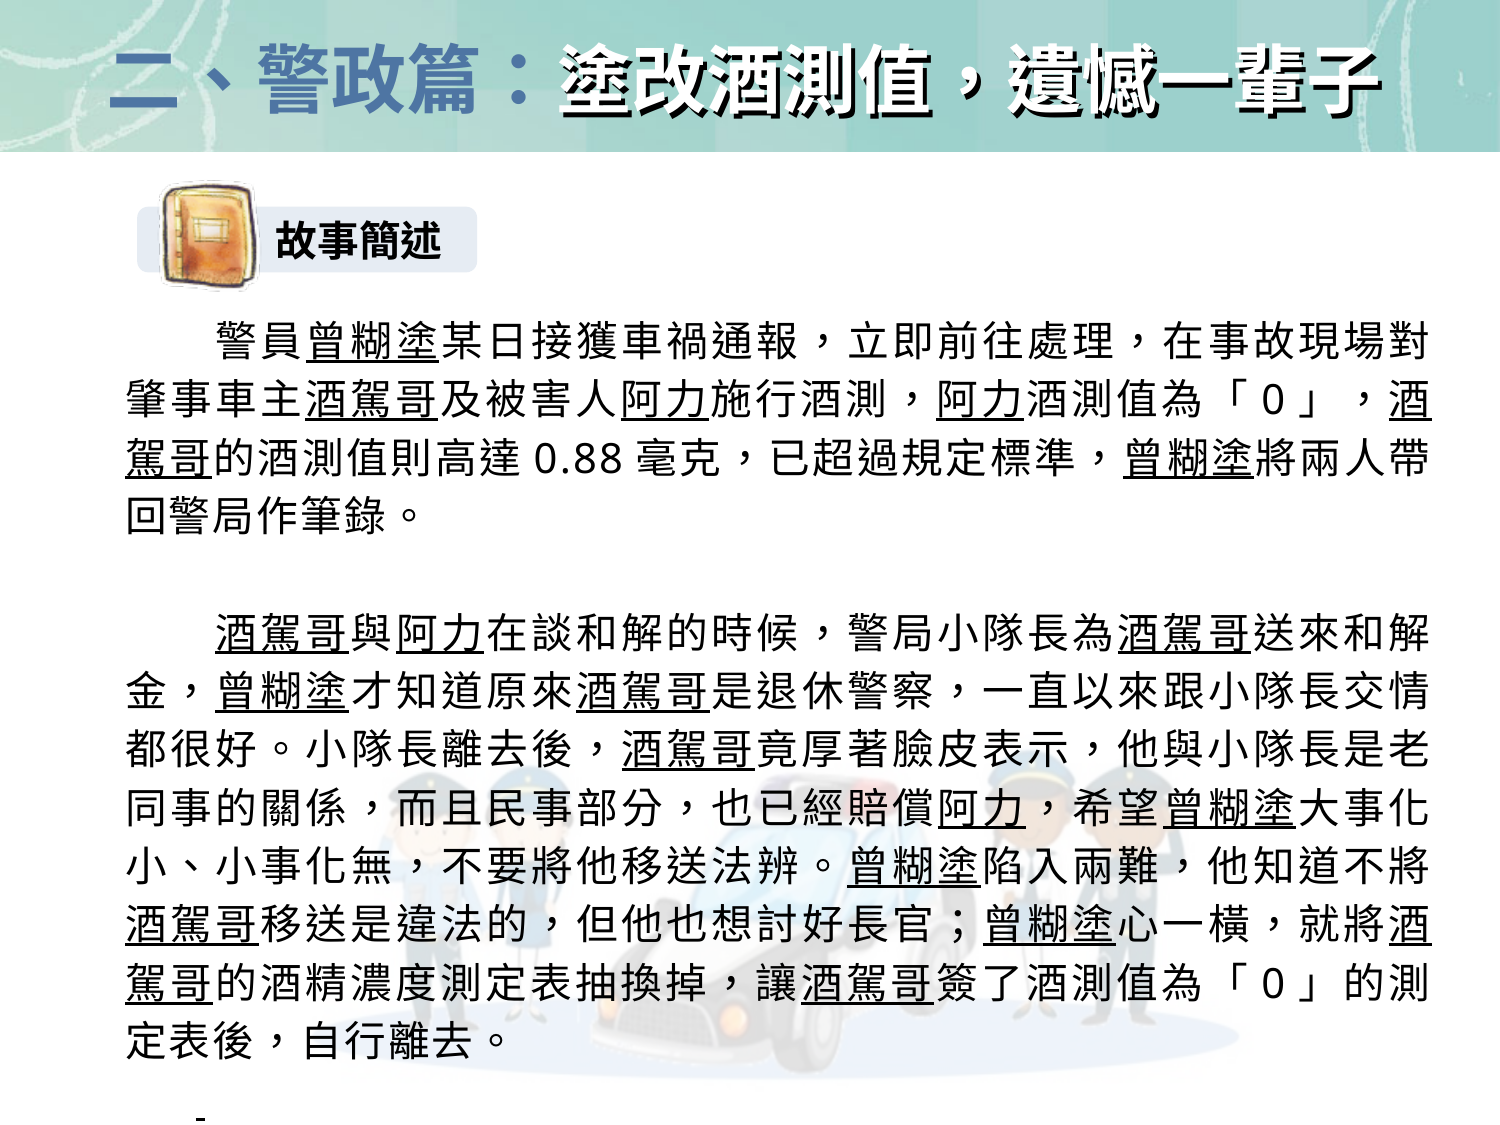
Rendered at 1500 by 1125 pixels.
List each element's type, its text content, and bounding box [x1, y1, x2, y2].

text_box 二、警政篇：塗改酒測值，遺憾一輩子 [91, 25, 1409, 132]
text_box 警員曾糊塗某日接獲車禍通報，立即前往處理，在事故現場對肇事車主酒駕哥及被害人阿力施行酒測，阿力酒測值為「0」，酒駕哥的酒測值則高達0.88毫克，已超過規定標準，曾糊塗將兩人帶回警局作筆錄。 酒駕哥與阿力在談和解的時候，警局小隊長為酒駕哥送來和解金，曾糊塗才知道原來酒駕哥是退休警察，一直以來跟小隊長交情都很好。小隊長離去後，酒駕哥竟厚著臉皮表示，他與小隊長是老同事的關係，而且民事部分，也已經賠償阿力，希望曾糊塗大事化小、小事化無，不要將他移送法辨。曾糊塗陷入兩難，他知道不將酒駕哥移送是違法的，但他也想討好長官；曾糊塗心一橫，就將酒駕哥的酒精濃度測定表抽換掉，讓酒駕哥簽了酒測值為「0」的測定表後，自行離去。 . [110, 298, 1448, 1125]
picture [152, 179, 266, 293]
text_box [0, 152, 1500, 1125]
text_box 故事簡述 [266, 206, 460, 273]
